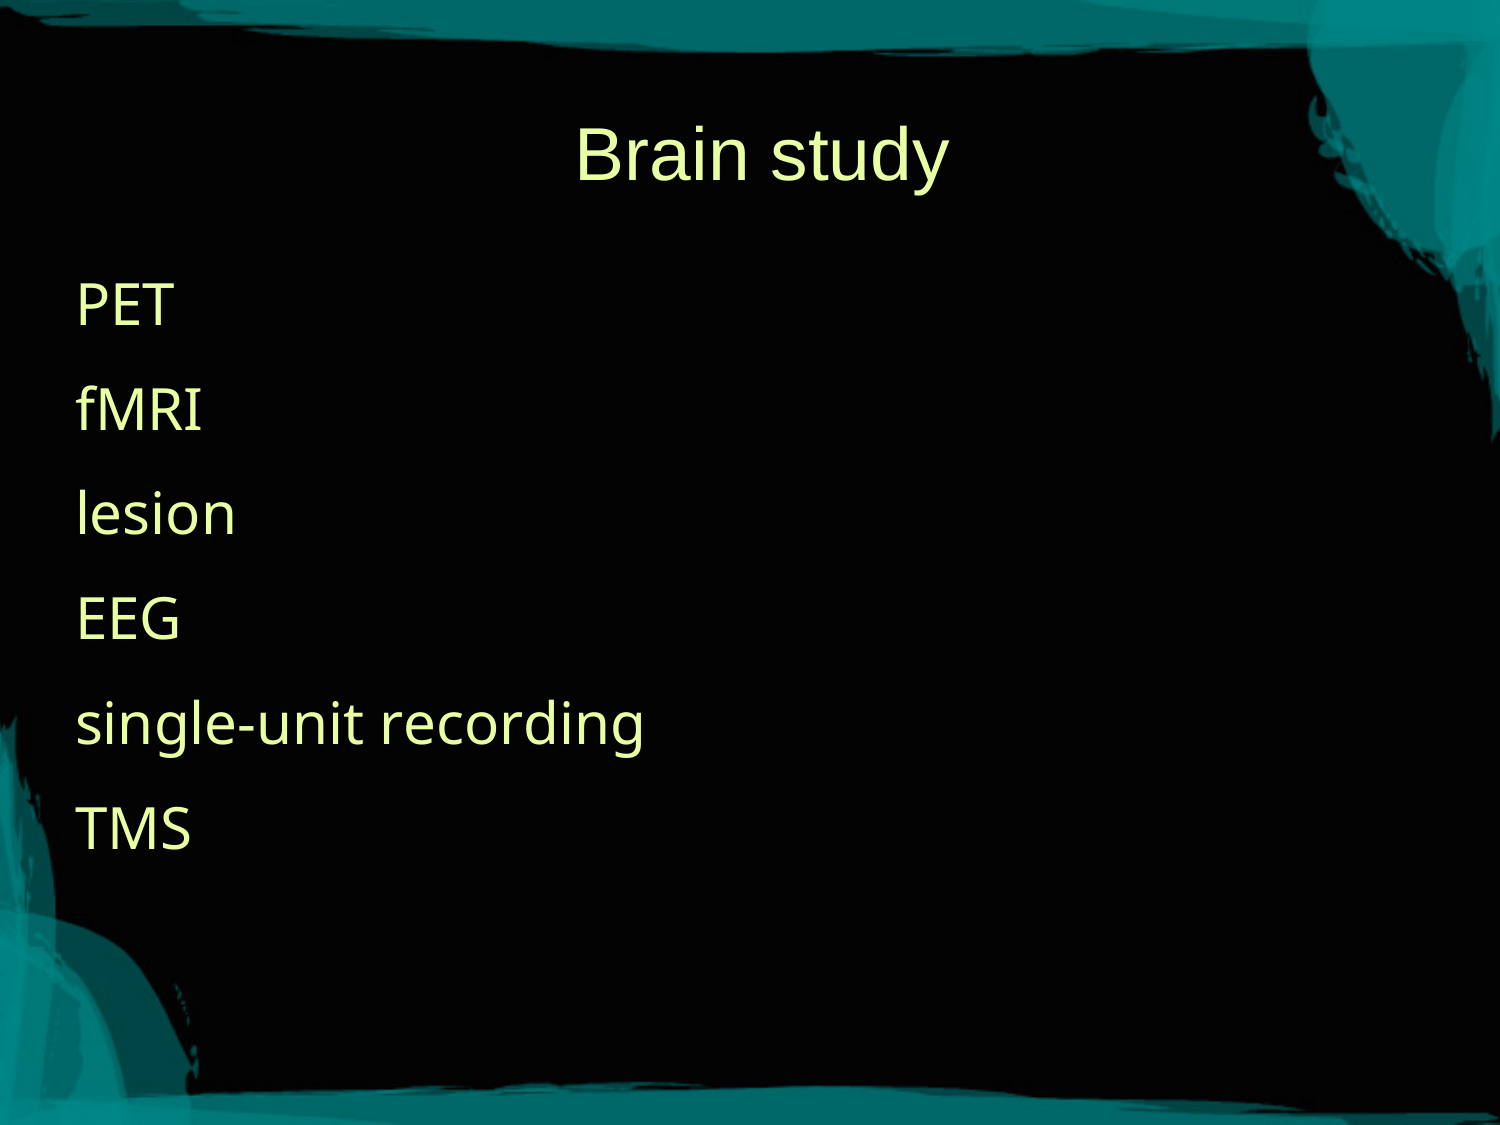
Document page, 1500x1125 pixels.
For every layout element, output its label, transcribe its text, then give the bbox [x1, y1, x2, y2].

title Brain study [262, 7, 1263, 263]
picture [0, 0, 1500, 1125]
list PET fMRI lesion EEG single-unit recording TMS [75, 263, 1425, 991]
